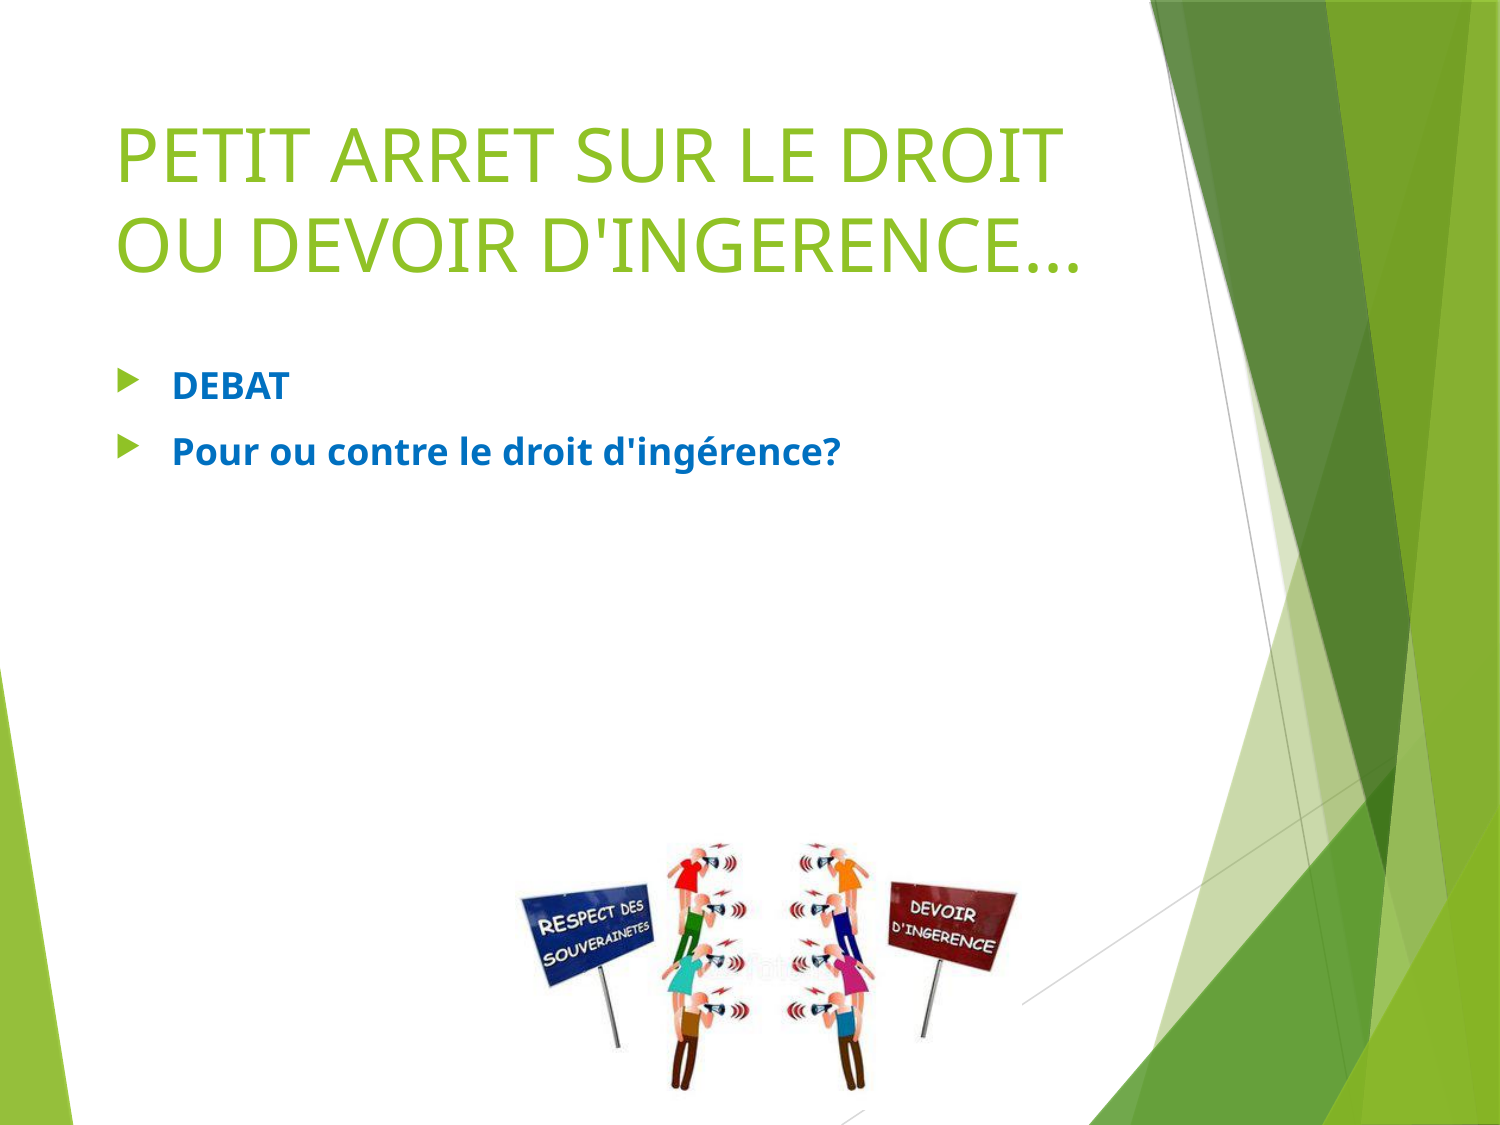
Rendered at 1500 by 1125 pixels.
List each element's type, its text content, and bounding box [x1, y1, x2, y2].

title PETIT ARRET SUR LE DROIT OU DEVOIR D'INGERENCE... [99, 99, 1142, 317]
picture [515, 824, 1022, 1110]
list DEBAT Pour ou contre le droit d'ingérence? [99, 354, 1264, 992]
